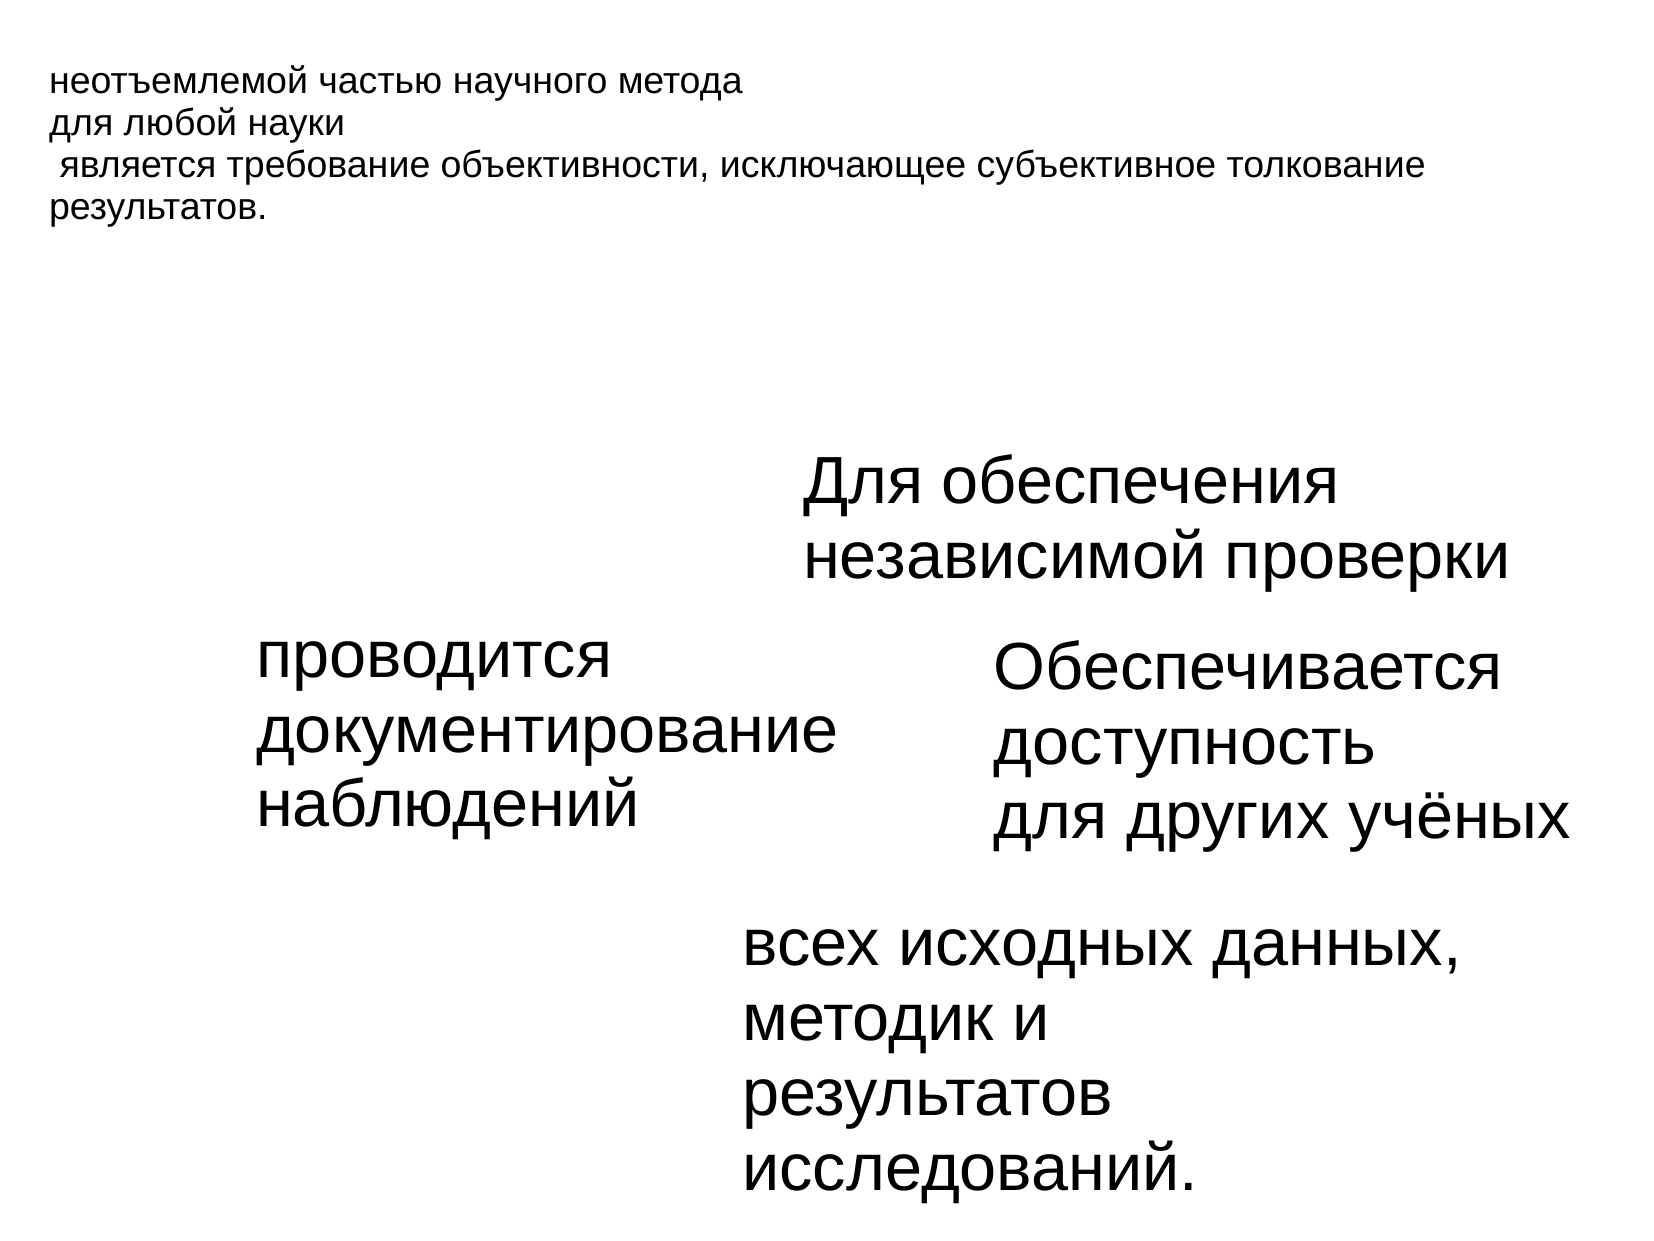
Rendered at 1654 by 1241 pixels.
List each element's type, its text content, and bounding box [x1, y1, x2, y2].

text_box неотъемлемой частью научного метода для любой науки является требование объективности, исключающее субъективное толкование результатов. [34, 52, 1654, 471]
list всех исходных данных, методик и результатов исследований. [742, 905, 1490, 1241]
text_box Для обеспечения независимой проверки [803, 443, 1539, 628]
text_box Обеспечивается доступность для других учёных [993, 628, 1612, 843]
text_box проводится документирование наблюдений [255, 616, 862, 904]
